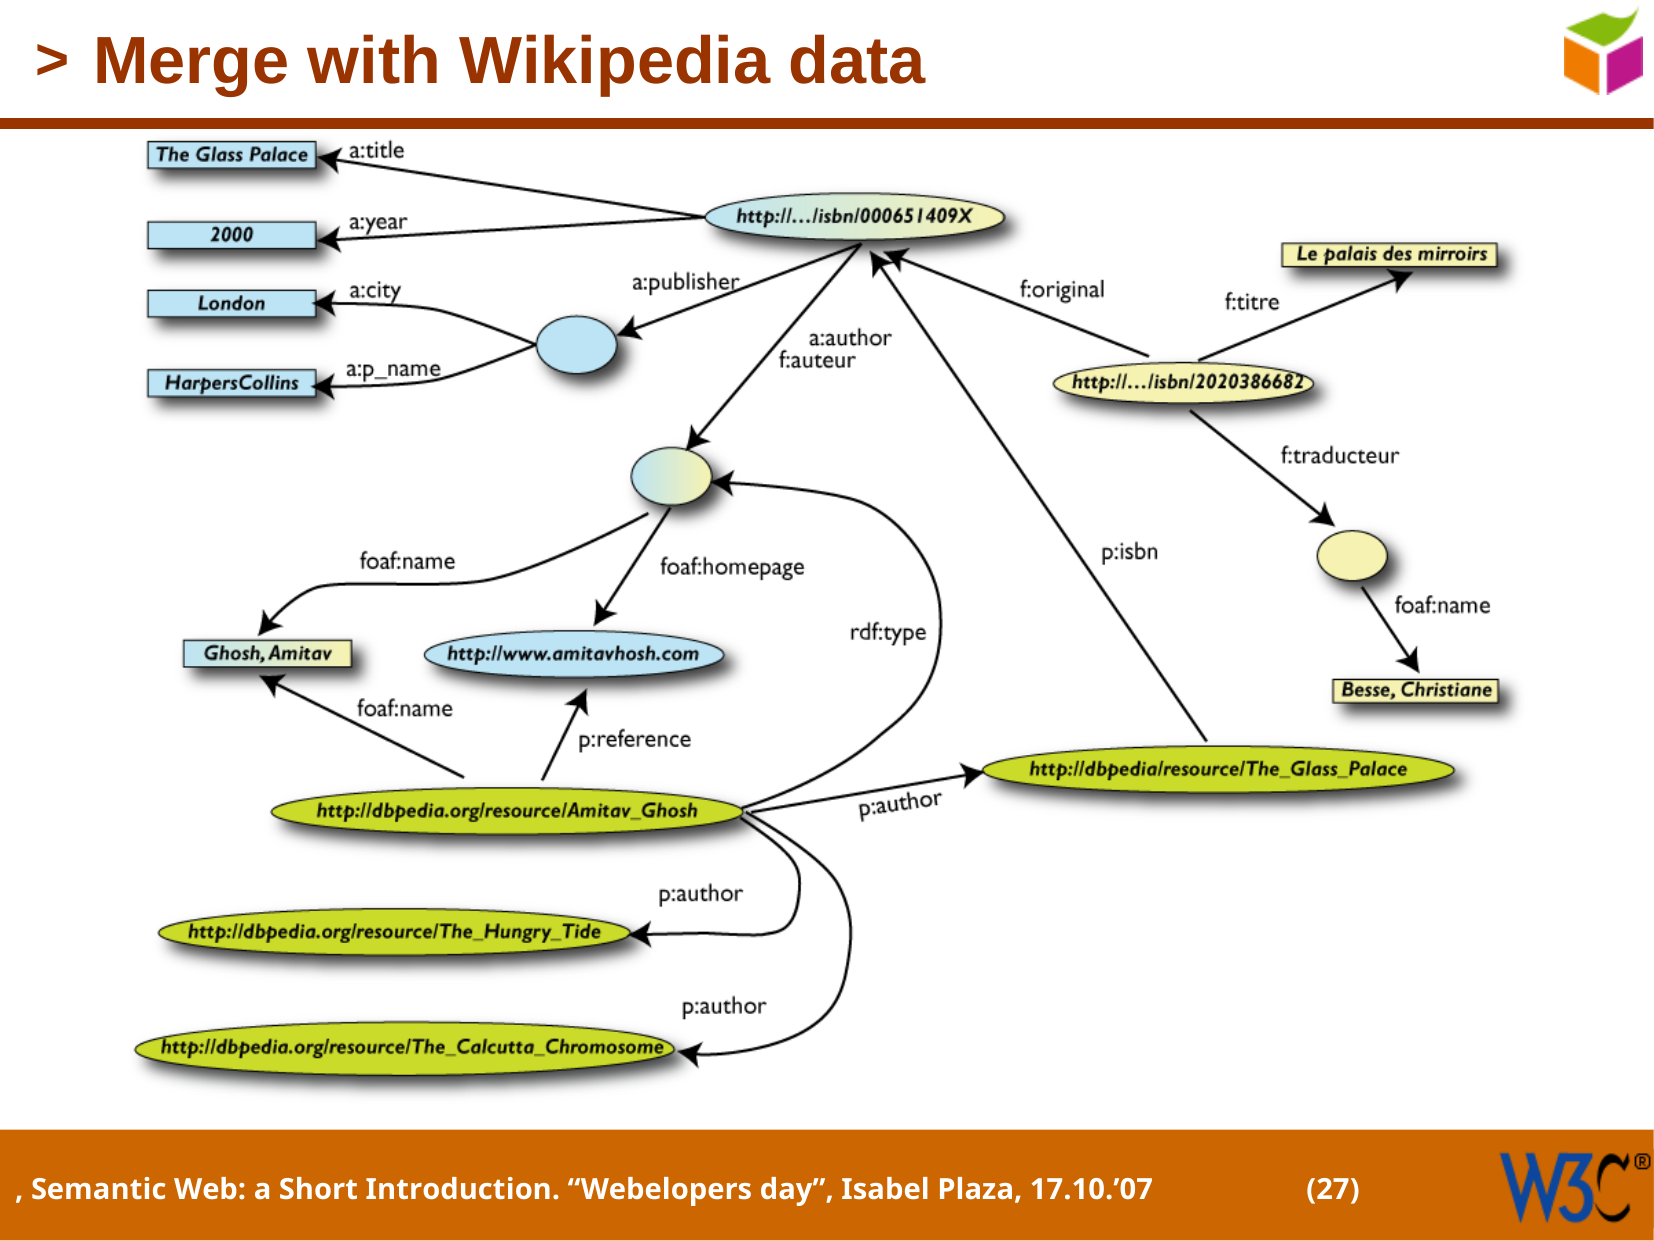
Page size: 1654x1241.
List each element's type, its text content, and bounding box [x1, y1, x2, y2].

picture [1564, 5, 1643, 95]
picture [1495, 1149, 1654, 1228]
picture [123, 130, 1530, 1107]
title Merge with Wikipedia data [93, 0, 1493, 119]
